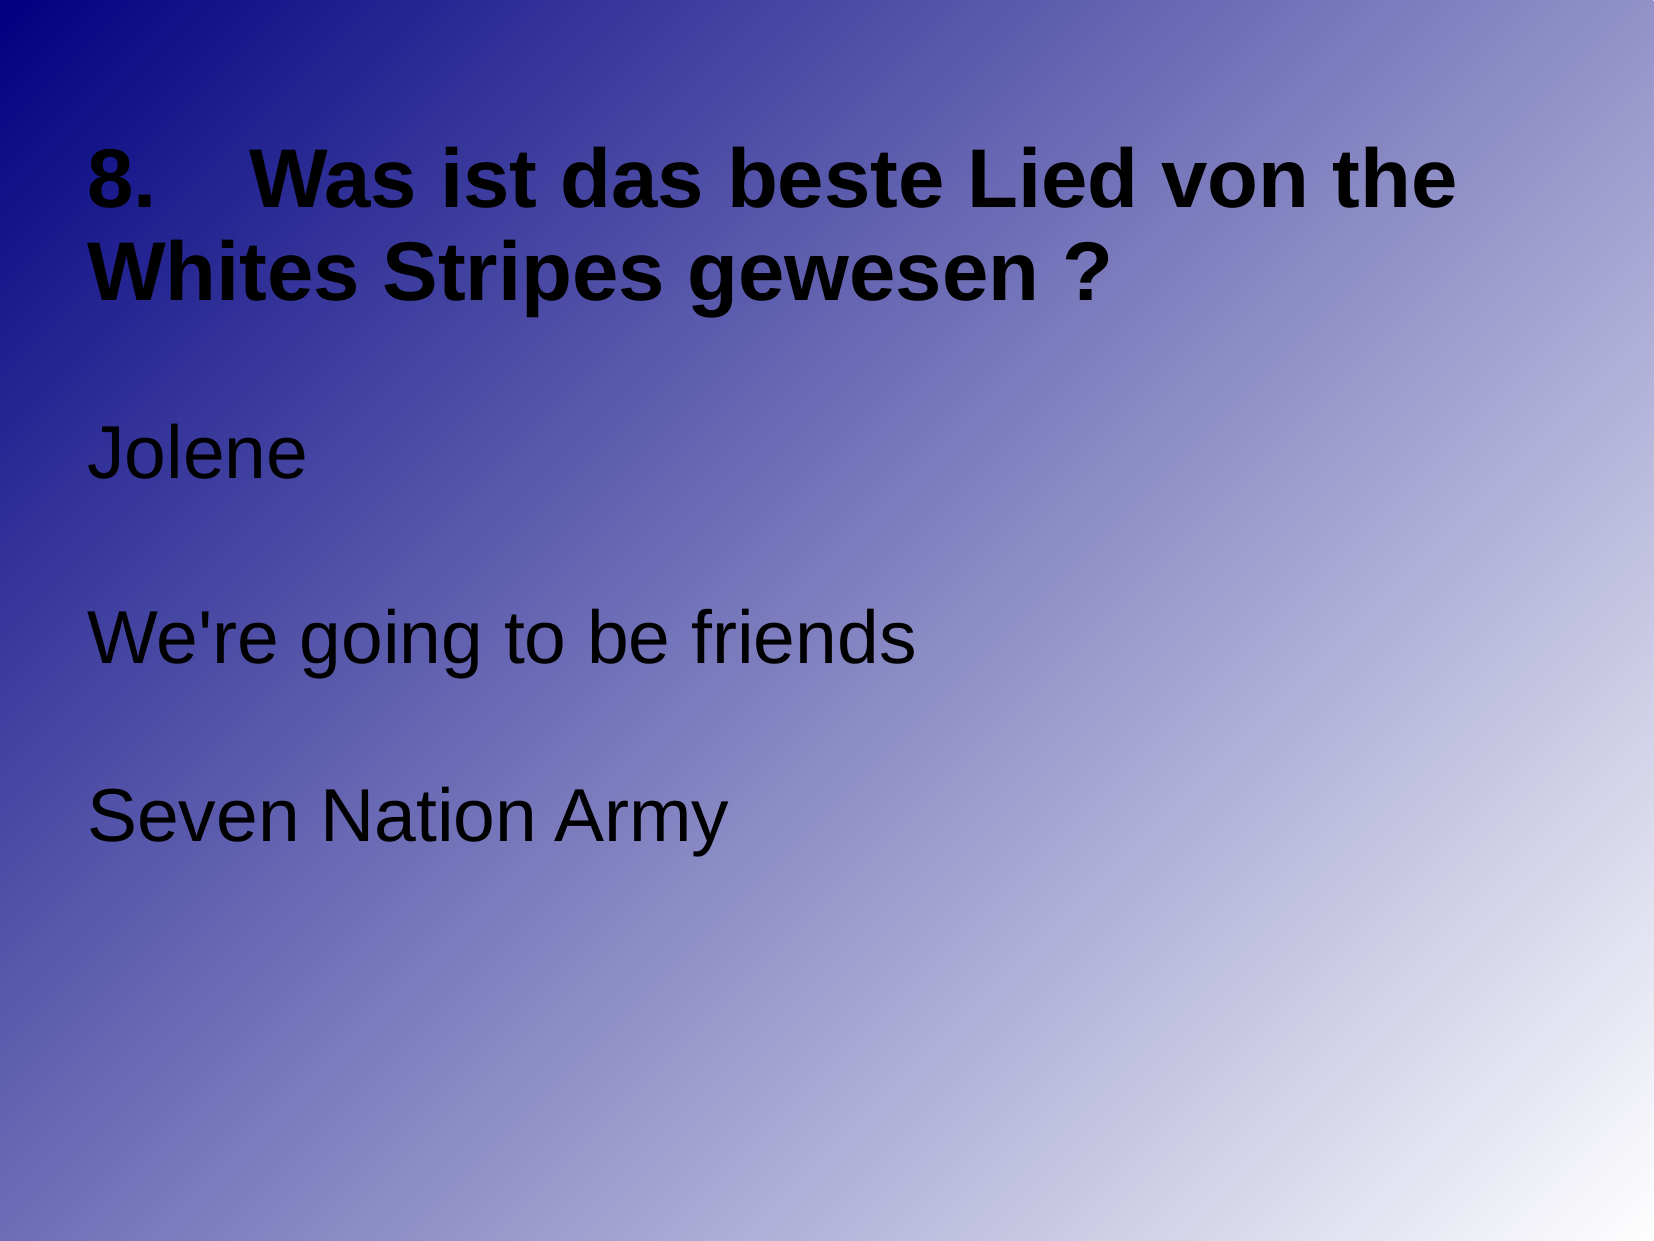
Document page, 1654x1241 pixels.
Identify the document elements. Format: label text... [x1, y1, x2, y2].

text_box 8. Was ist das beste Lied von the Whites Stripes gewesen ? Jolene We're going to be friends Seven Nation Army [72, 124, 1557, 866]
